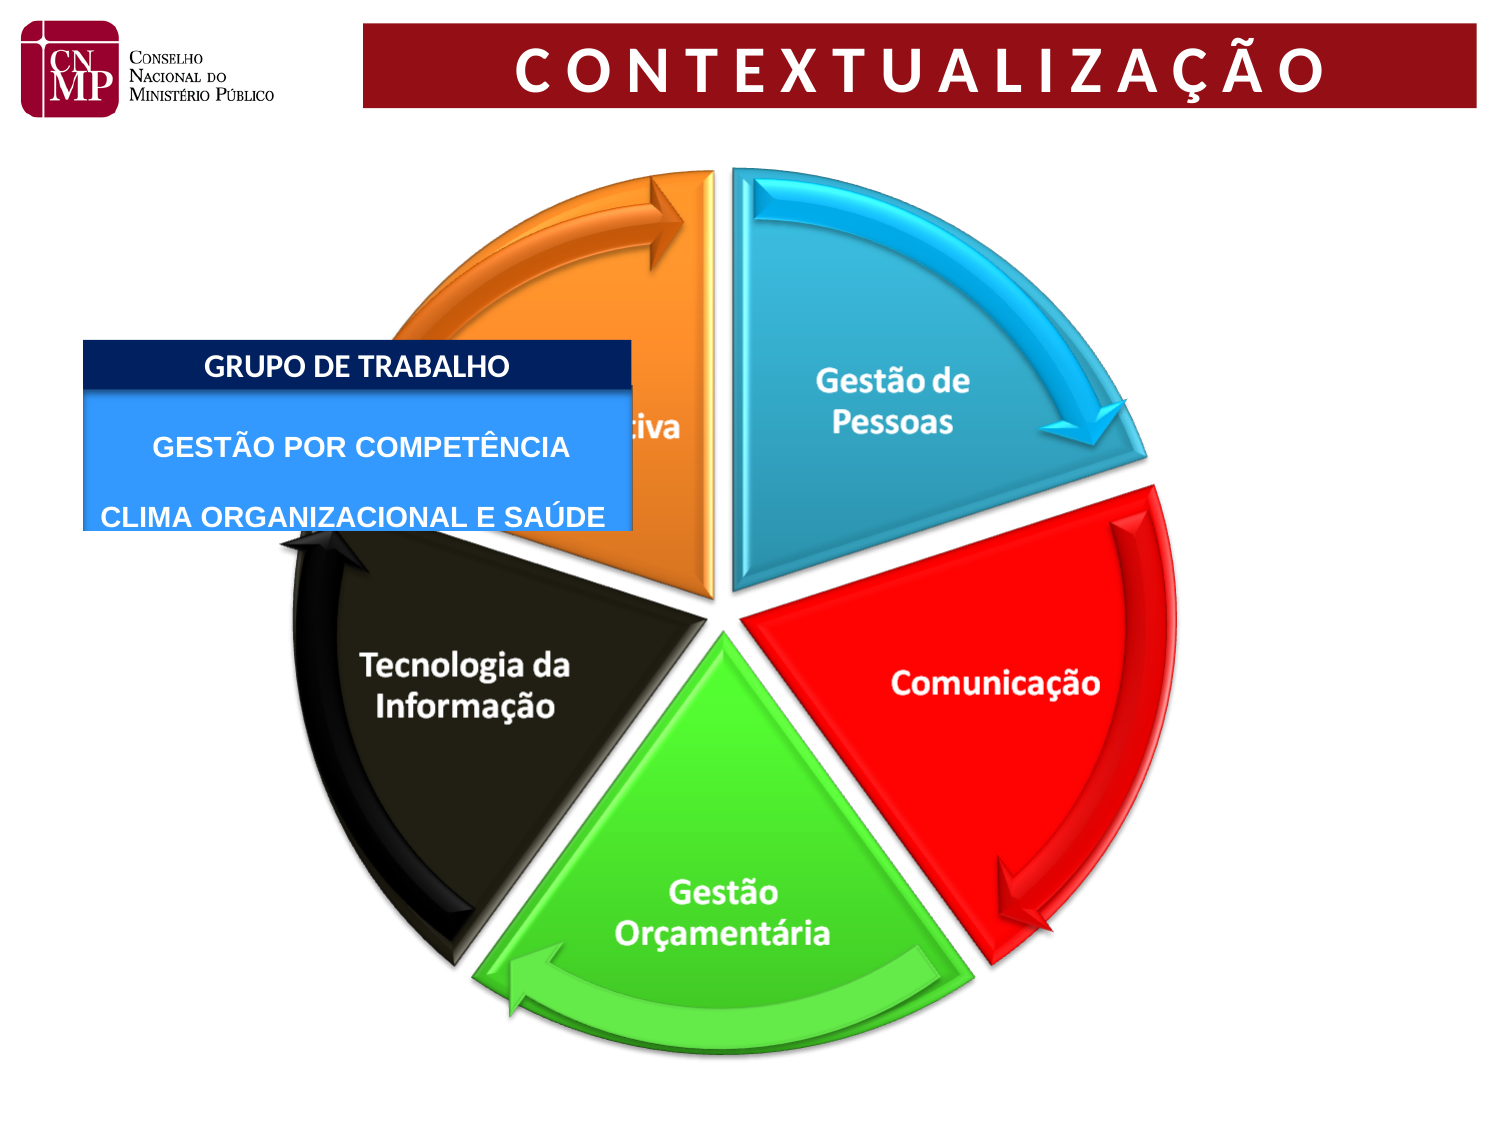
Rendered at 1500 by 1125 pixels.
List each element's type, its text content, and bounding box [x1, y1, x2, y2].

picture [103, 163, 1360, 1067]
text_box C O N T E X T U A L I Z A Ç Ã O [363, 23, 1477, 109]
text_box GESTÃO POR COMPETÊNCIA CLIMA ORGANIZACIONAL E SAÚDE [83, 390, 632, 542]
picture [4, 12, 284, 127]
text_box GRUPO DE TRABALHO [83, 339, 632, 390]
